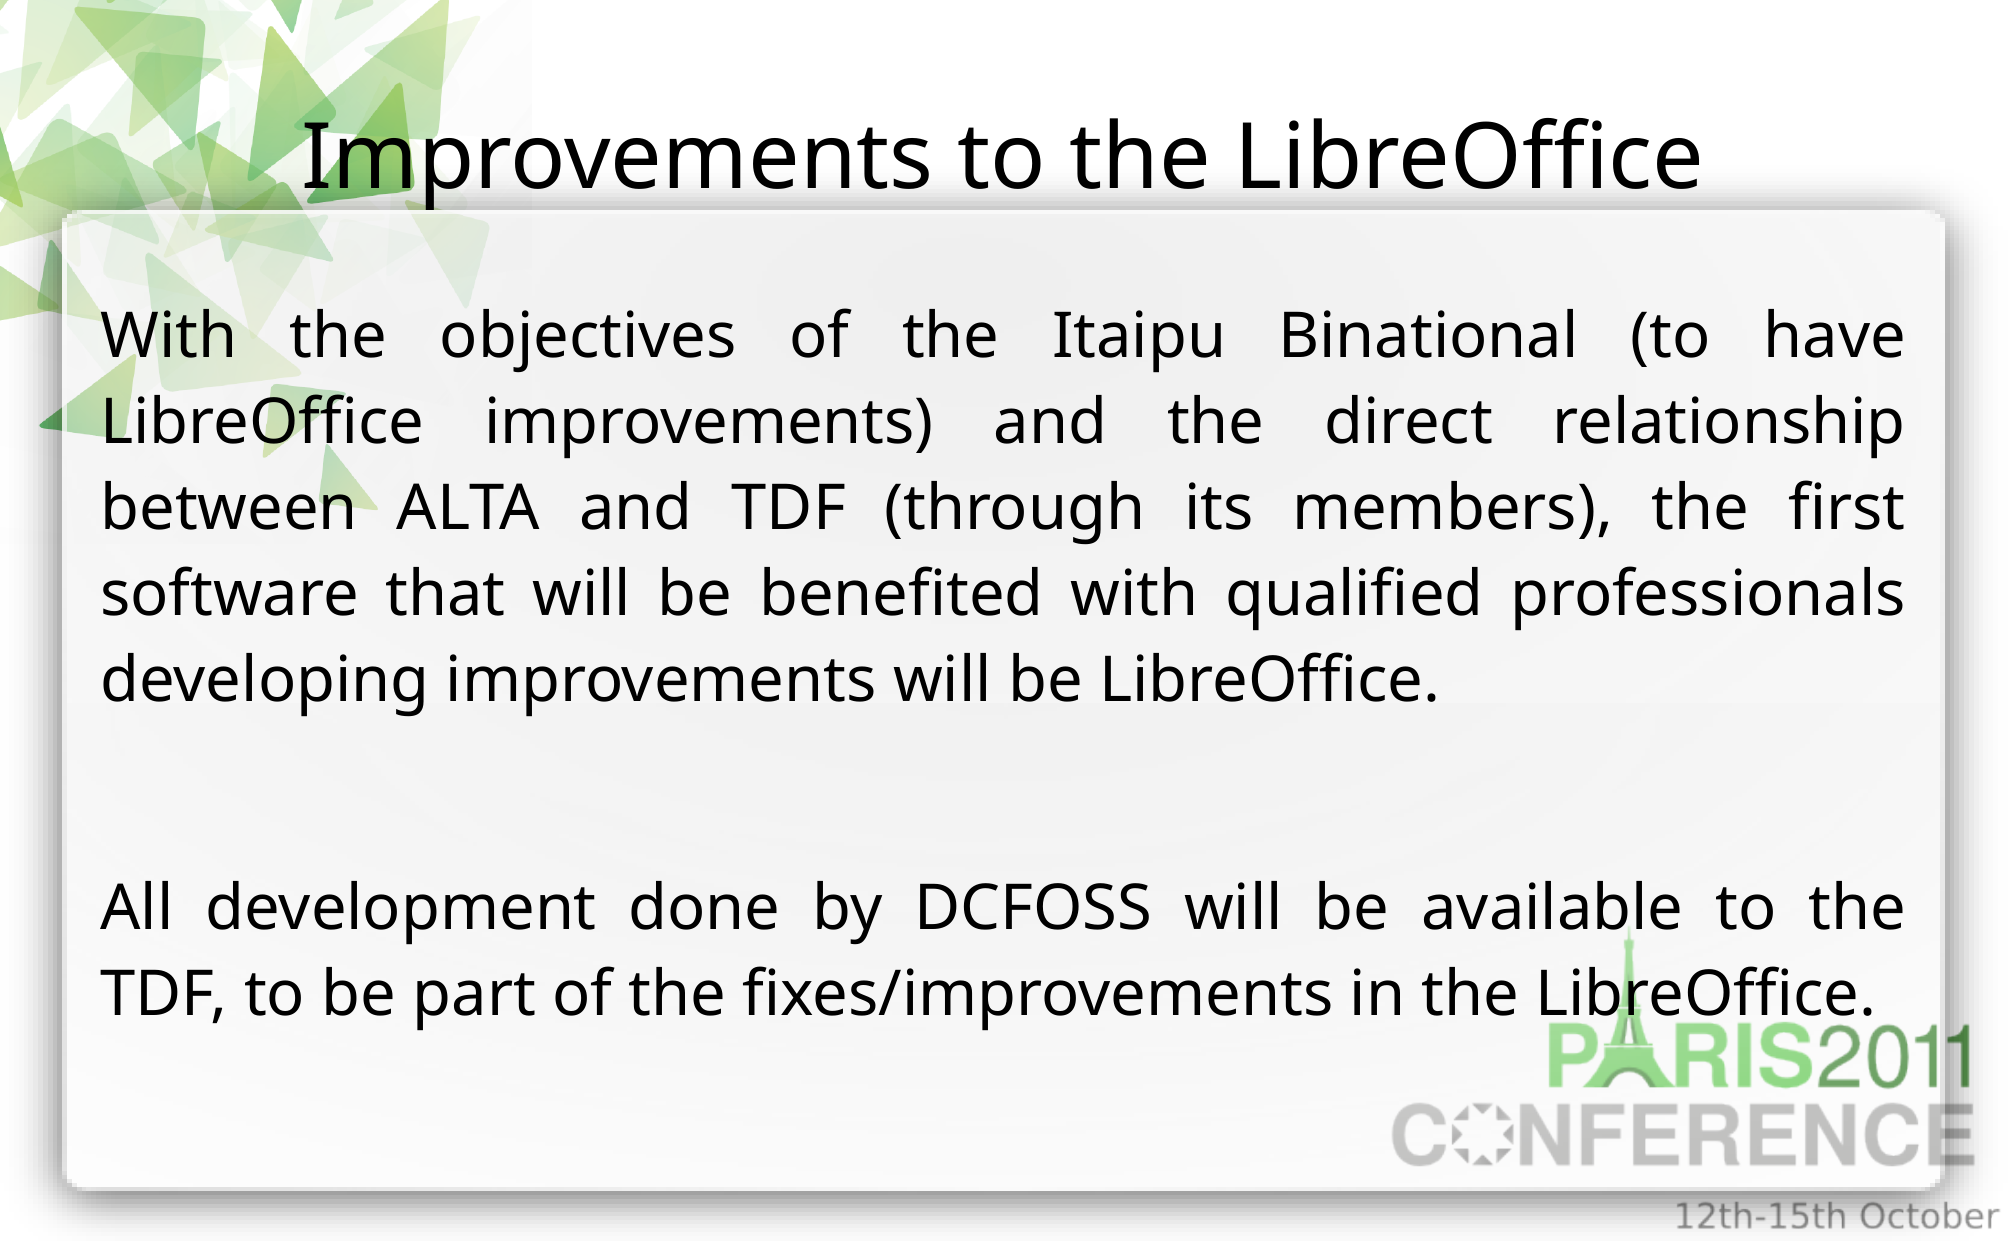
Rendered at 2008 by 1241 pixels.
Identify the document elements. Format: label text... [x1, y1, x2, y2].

title Improvements to the LibreOffice [100, 49, 1908, 257]
picture [0, 165, 2008, 1241]
list With the objectives of the Itaipu Binational (to have LibreOffice improvements) and the direct relationship between ALTA and TDF (through its members), the first software that will be benefited with qualified professionals developing improvements will be LibreOffice. All development done by DCFOSS will be available to the TDF, to be part of the fixes/improvements in the LibreOffice. [100, 290, 1908, 1109]
